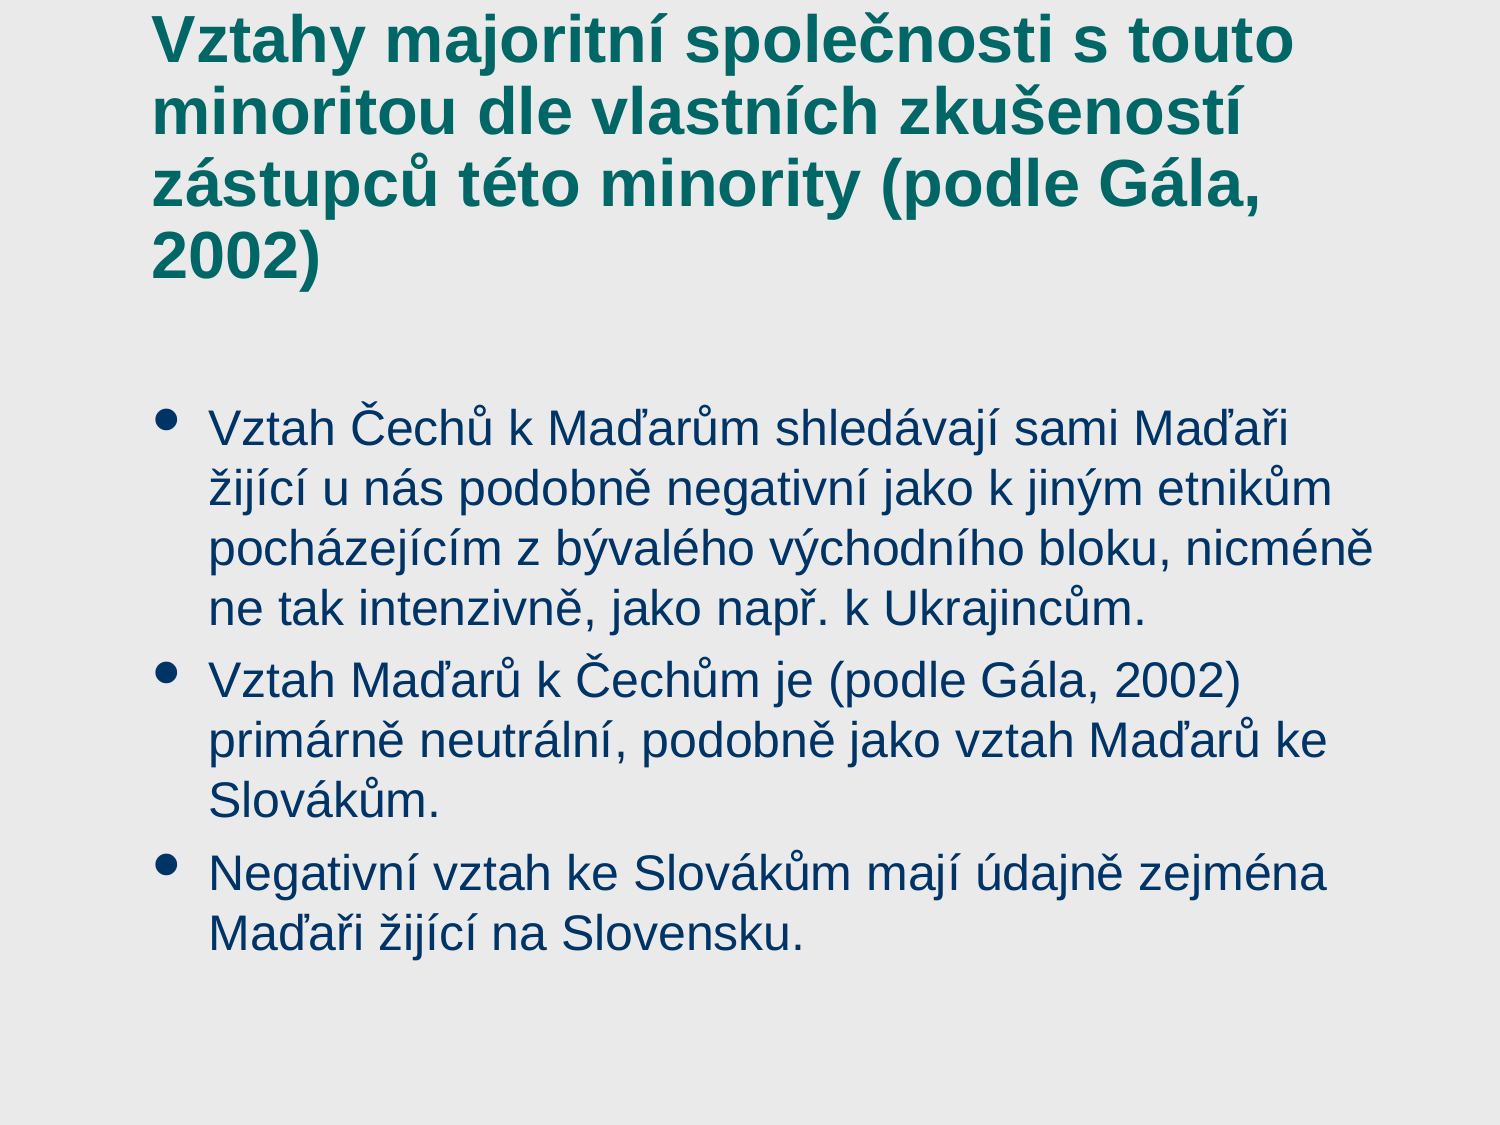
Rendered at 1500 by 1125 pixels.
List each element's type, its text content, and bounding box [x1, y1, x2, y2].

list Vztah Čechů k Maďarům shledávají sami Maďaři žijící u nás podobně negativní jako k jiným etnikům pocházejícím z bývalého východního bloku, nicméně ne tak intenzivně, jako např. k Ukrajincům. Vztah Maďarů k Čechům je (podle Gála, 2002) primárně neutrální, podobně jako vztah Maďarů ke Slovákům. Negativní vztah ke Slovákům mají údajně zejména Maďaři žijící na Slovensku. [137, 387, 1400, 999]
title Vztahy majoritní společnosti s touto minoritou dle vlastních zkušeností zástupců této minority (podle Gála, 2002) [136, 0, 1414, 301]
